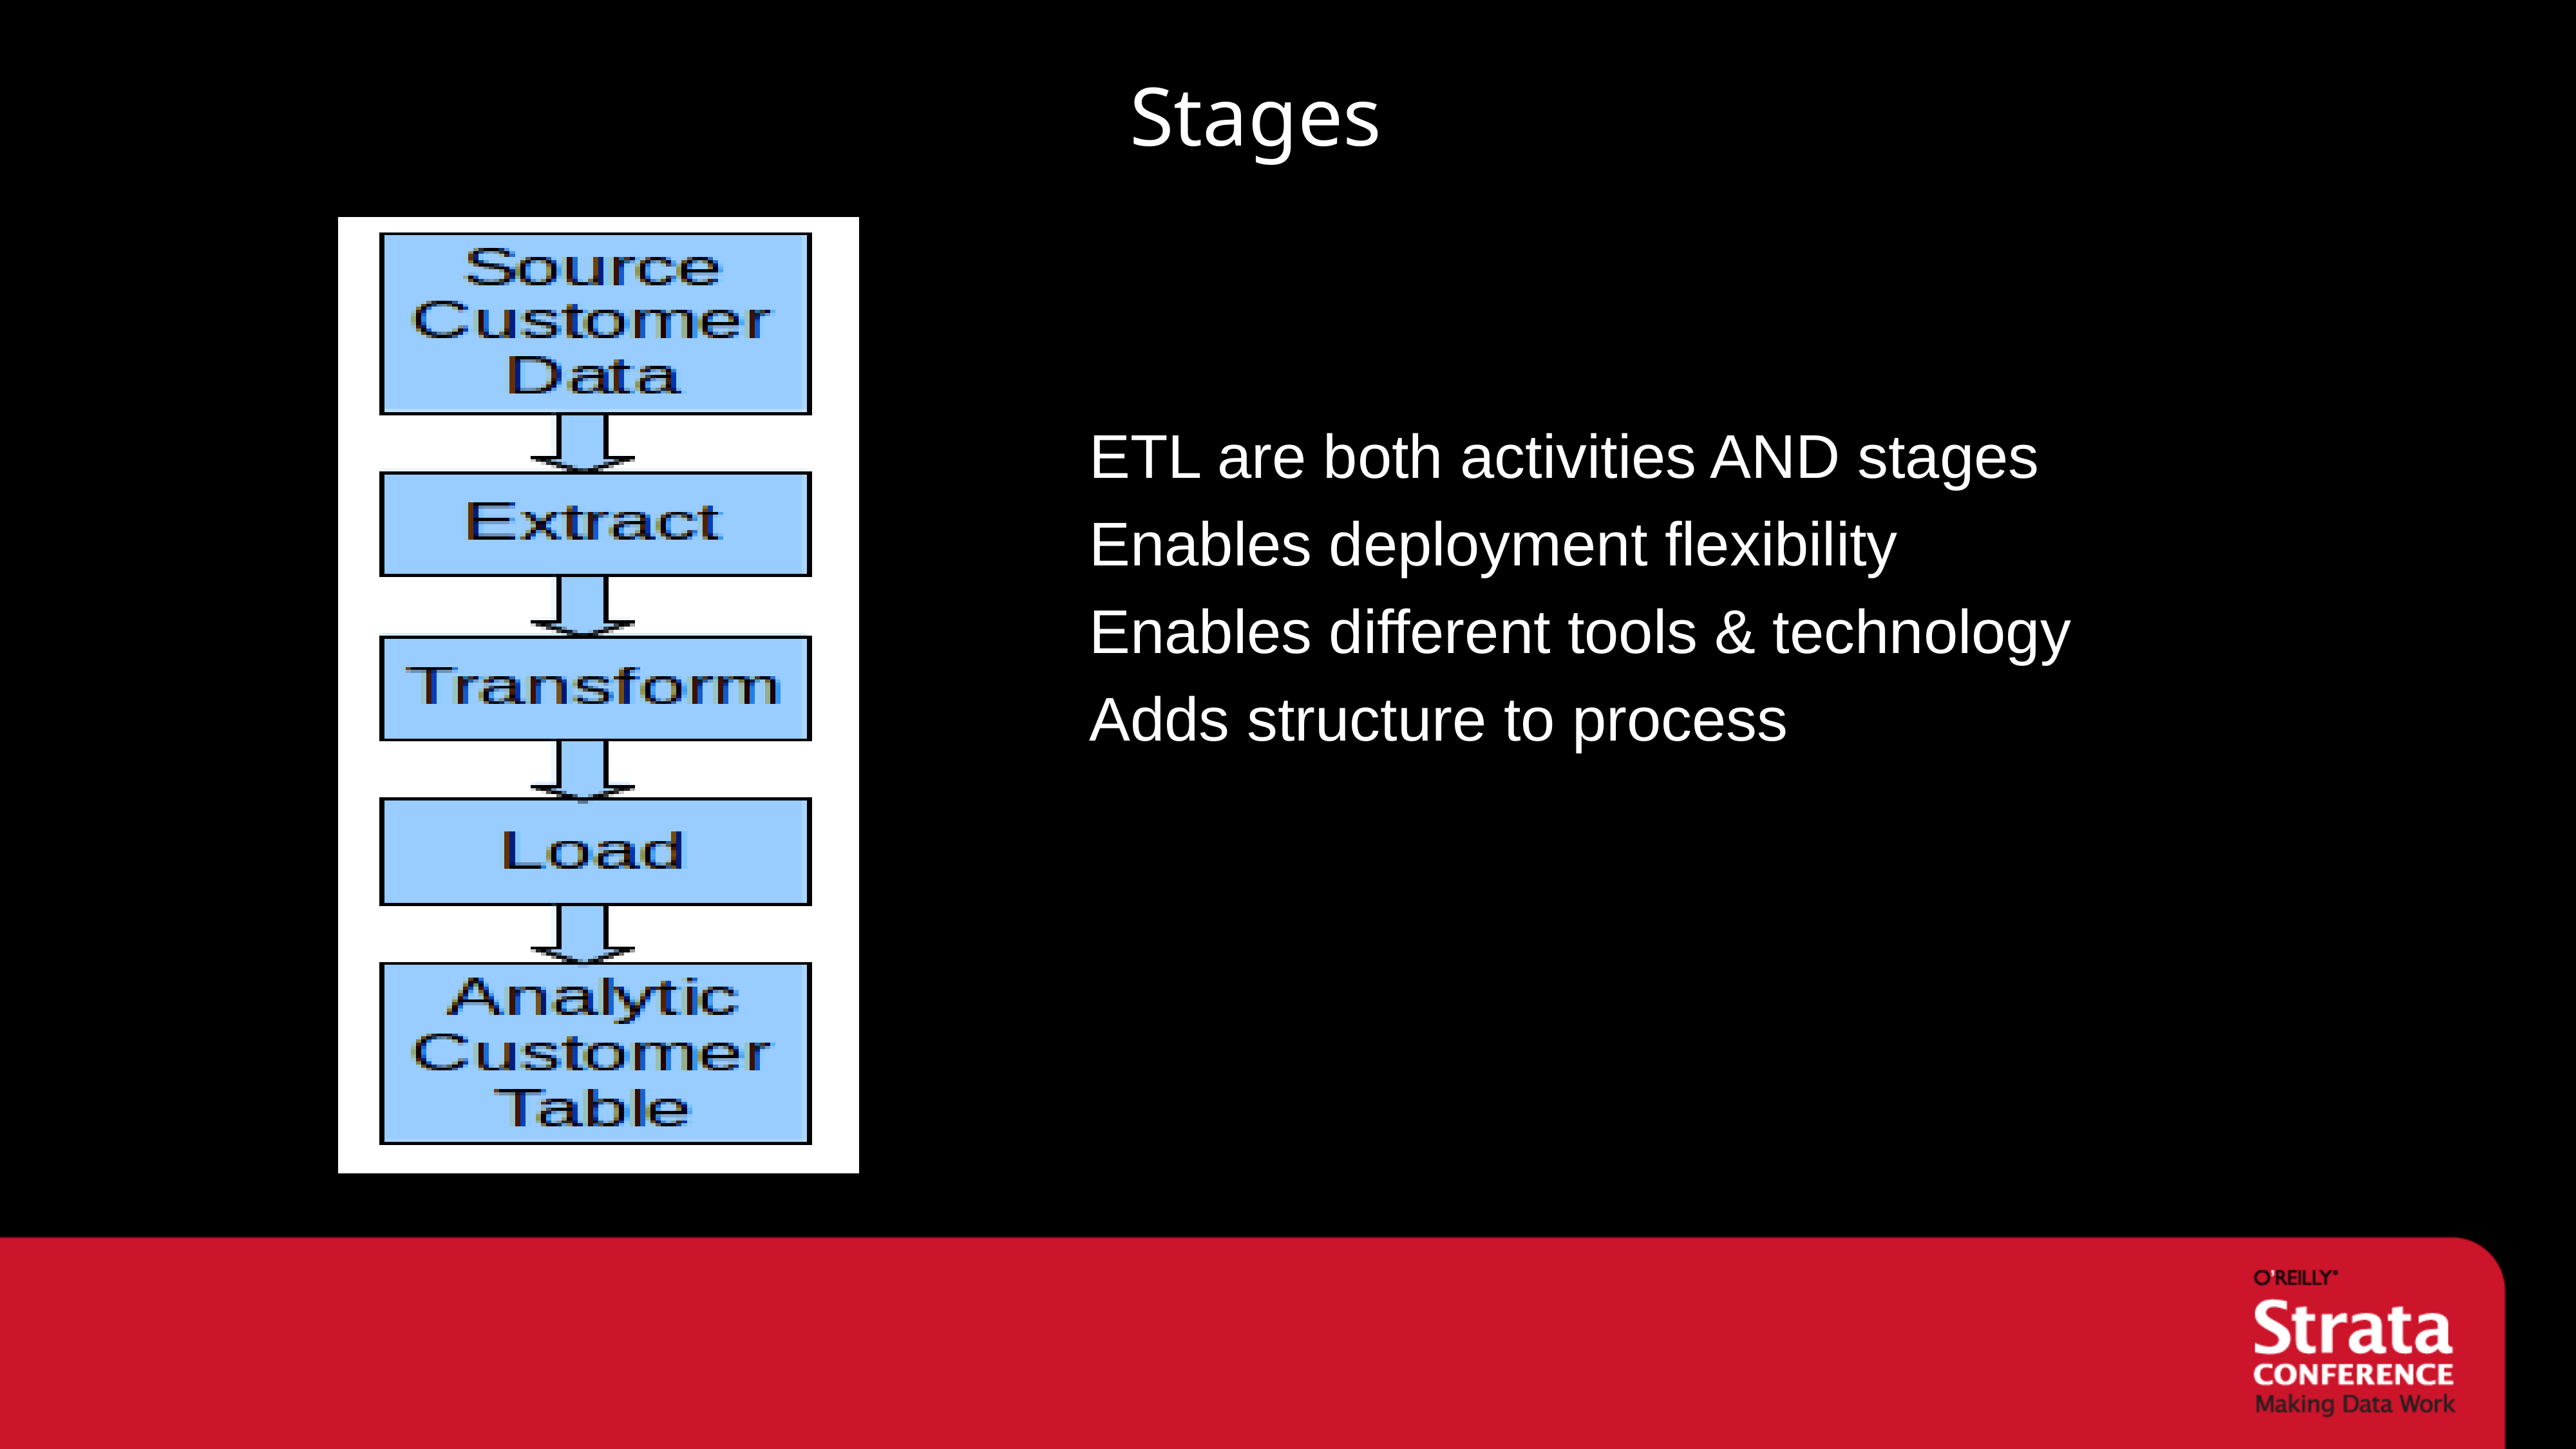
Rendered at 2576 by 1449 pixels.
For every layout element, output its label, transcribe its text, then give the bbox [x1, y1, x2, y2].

title [98, 0, 2469, 193]
list ETL are both activities AND stages Enables deployment flexibility Enables different tools & technology Adds structure to process [1014, 241, 2536, 1209]
text_box Stages [242, 55, 2271, 169]
picture [0, 0, 2576, 1449]
